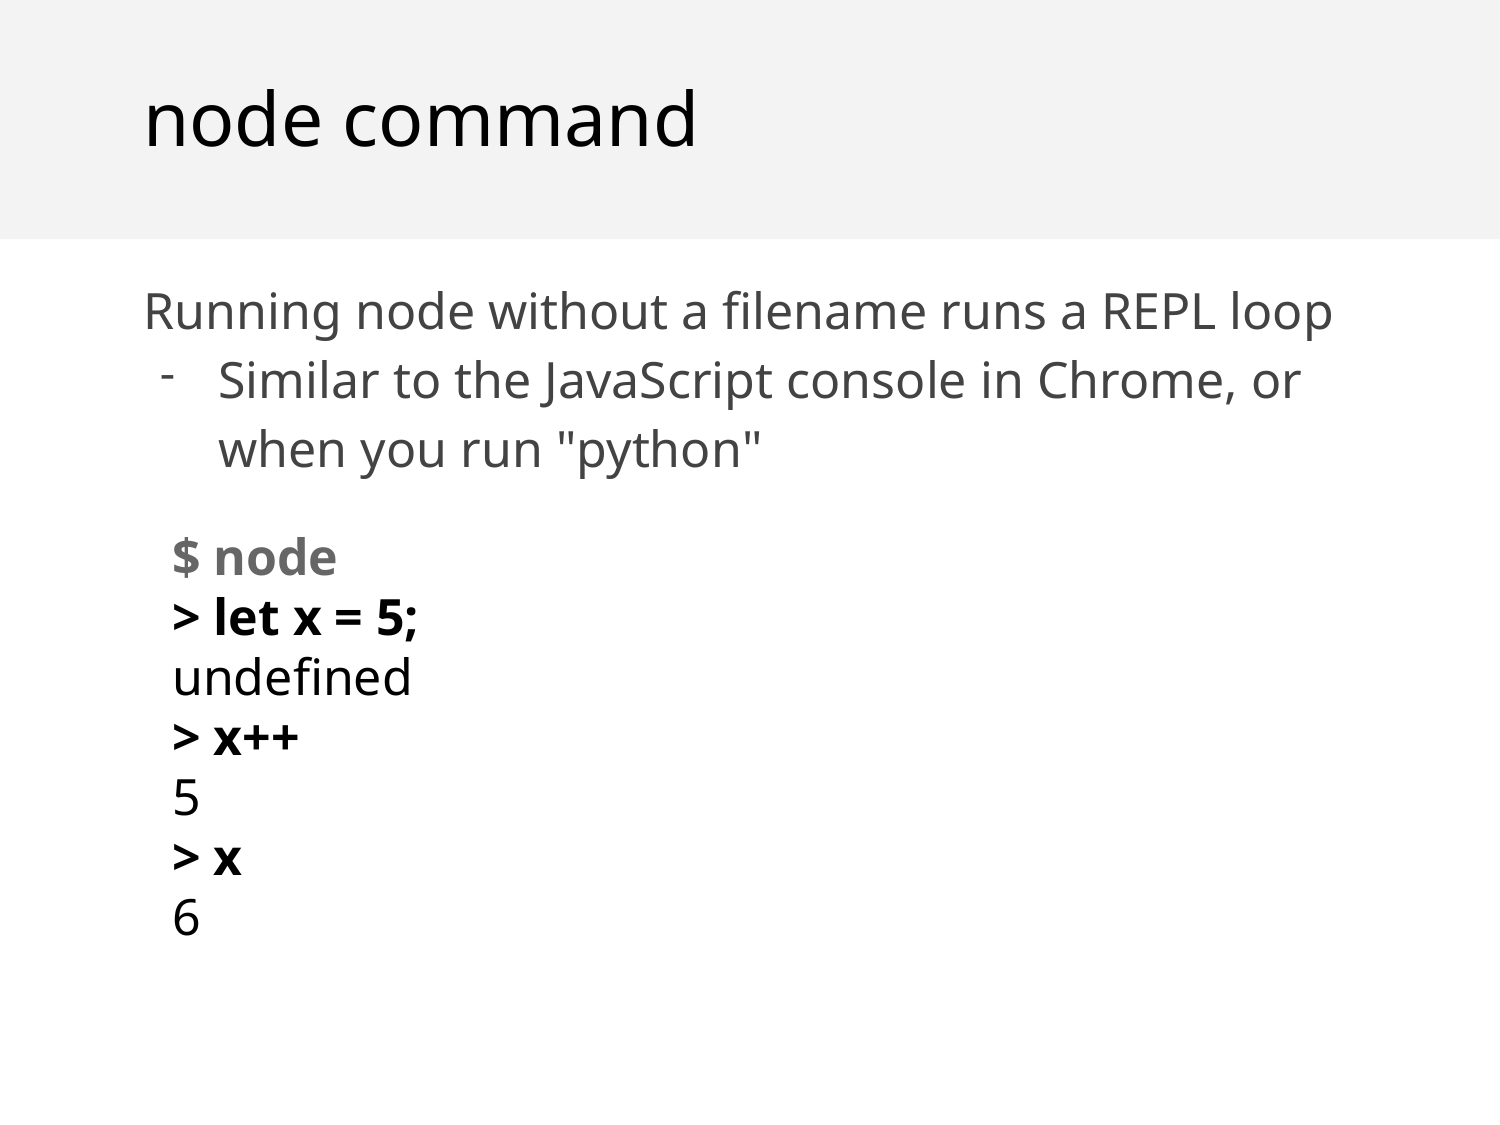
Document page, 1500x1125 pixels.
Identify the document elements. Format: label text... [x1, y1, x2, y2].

text_box $ node > let x = 5; undefined > x++ 5 > x 6 [157, 510, 1233, 1057]
title node command [128, 56, 1372, 183]
list Running node without a filename runs a REPL loop Similar to the JavaScript console in Chrome, or when you run "python" [128, 255, 1372, 1004]
